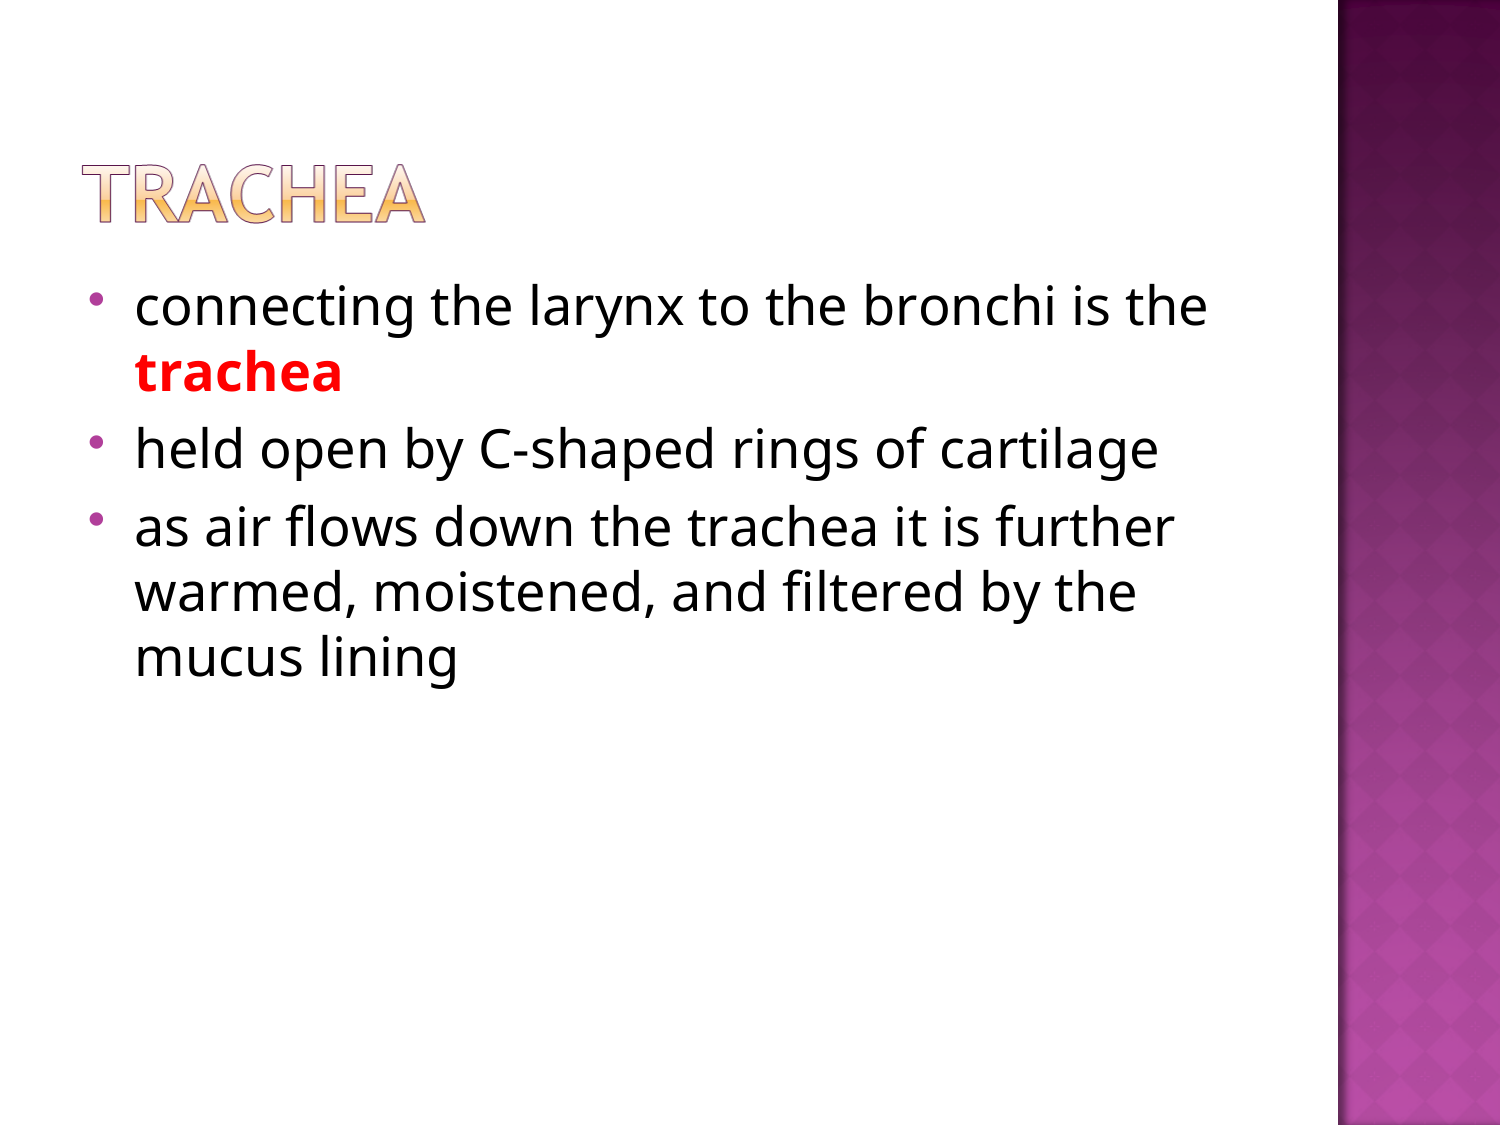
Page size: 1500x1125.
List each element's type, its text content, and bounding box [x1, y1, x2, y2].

list connecting the larynx to the bronchi is the trachea held open by C-shaped rings of cartilage as air flows down the trachea it is further warmed, moistened, and filtered by the mucus lining [75, 263, 1263, 1060]
text_box [34, 52, 1265, 241]
picture [1337, 0, 1500, 1125]
